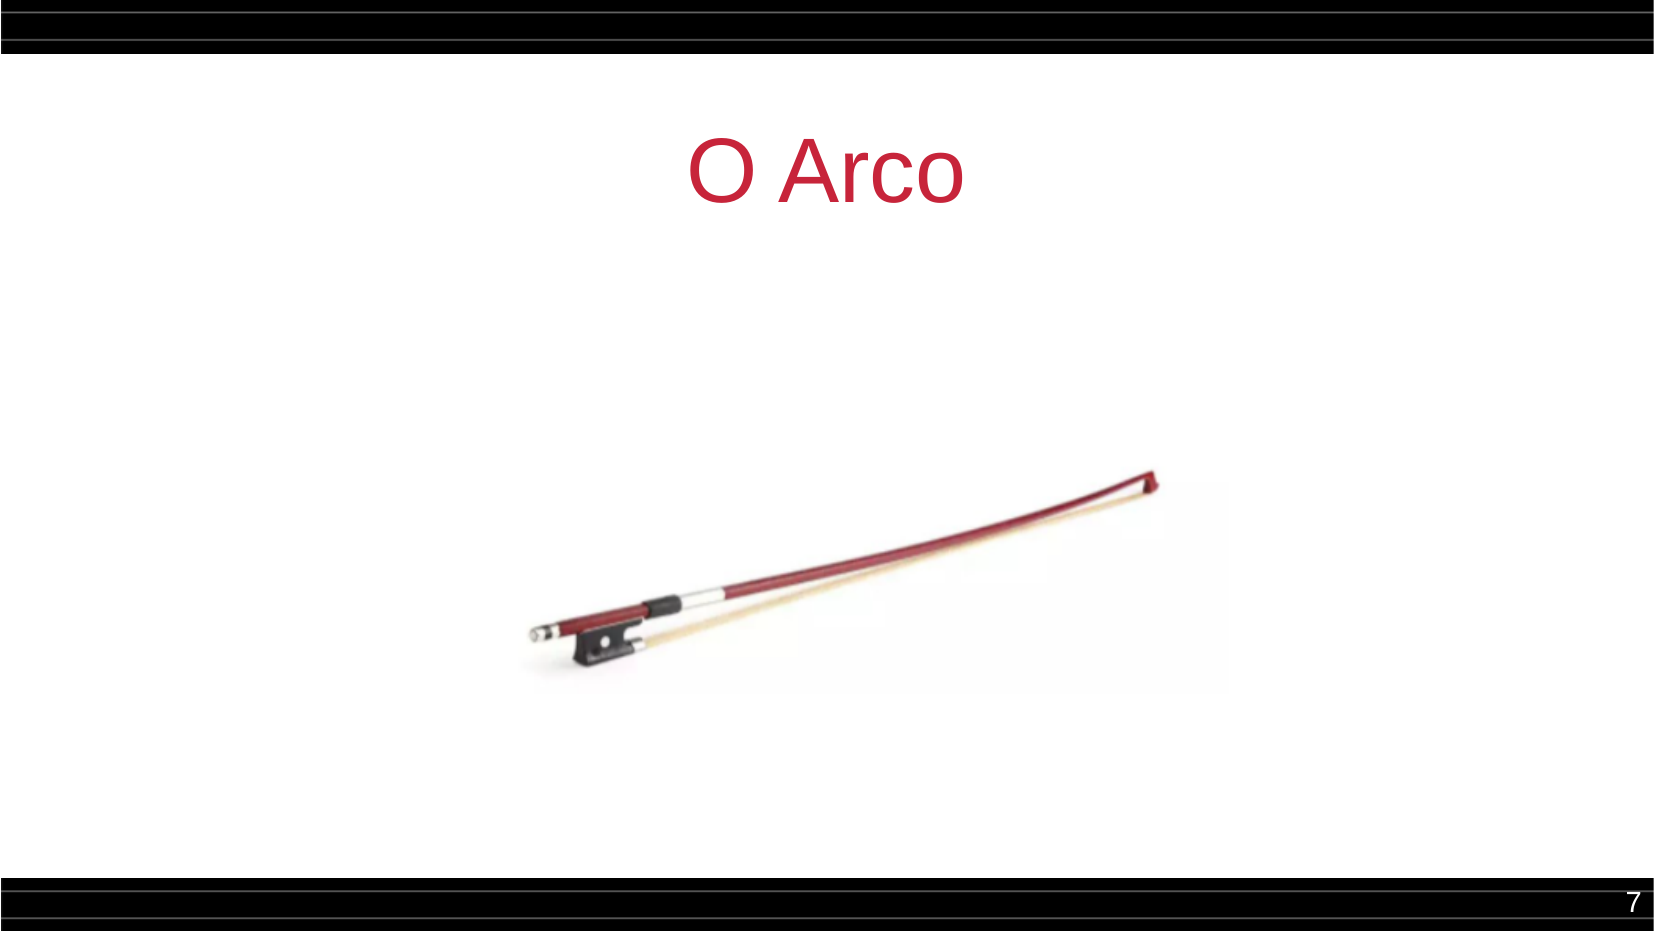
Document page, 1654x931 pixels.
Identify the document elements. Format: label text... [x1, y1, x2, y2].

picture [1, 878, 1654, 931]
picture [1, 0, 1654, 54]
picture [444, 254, 1229, 694]
title O Arco [82, 92, 1571, 249]
